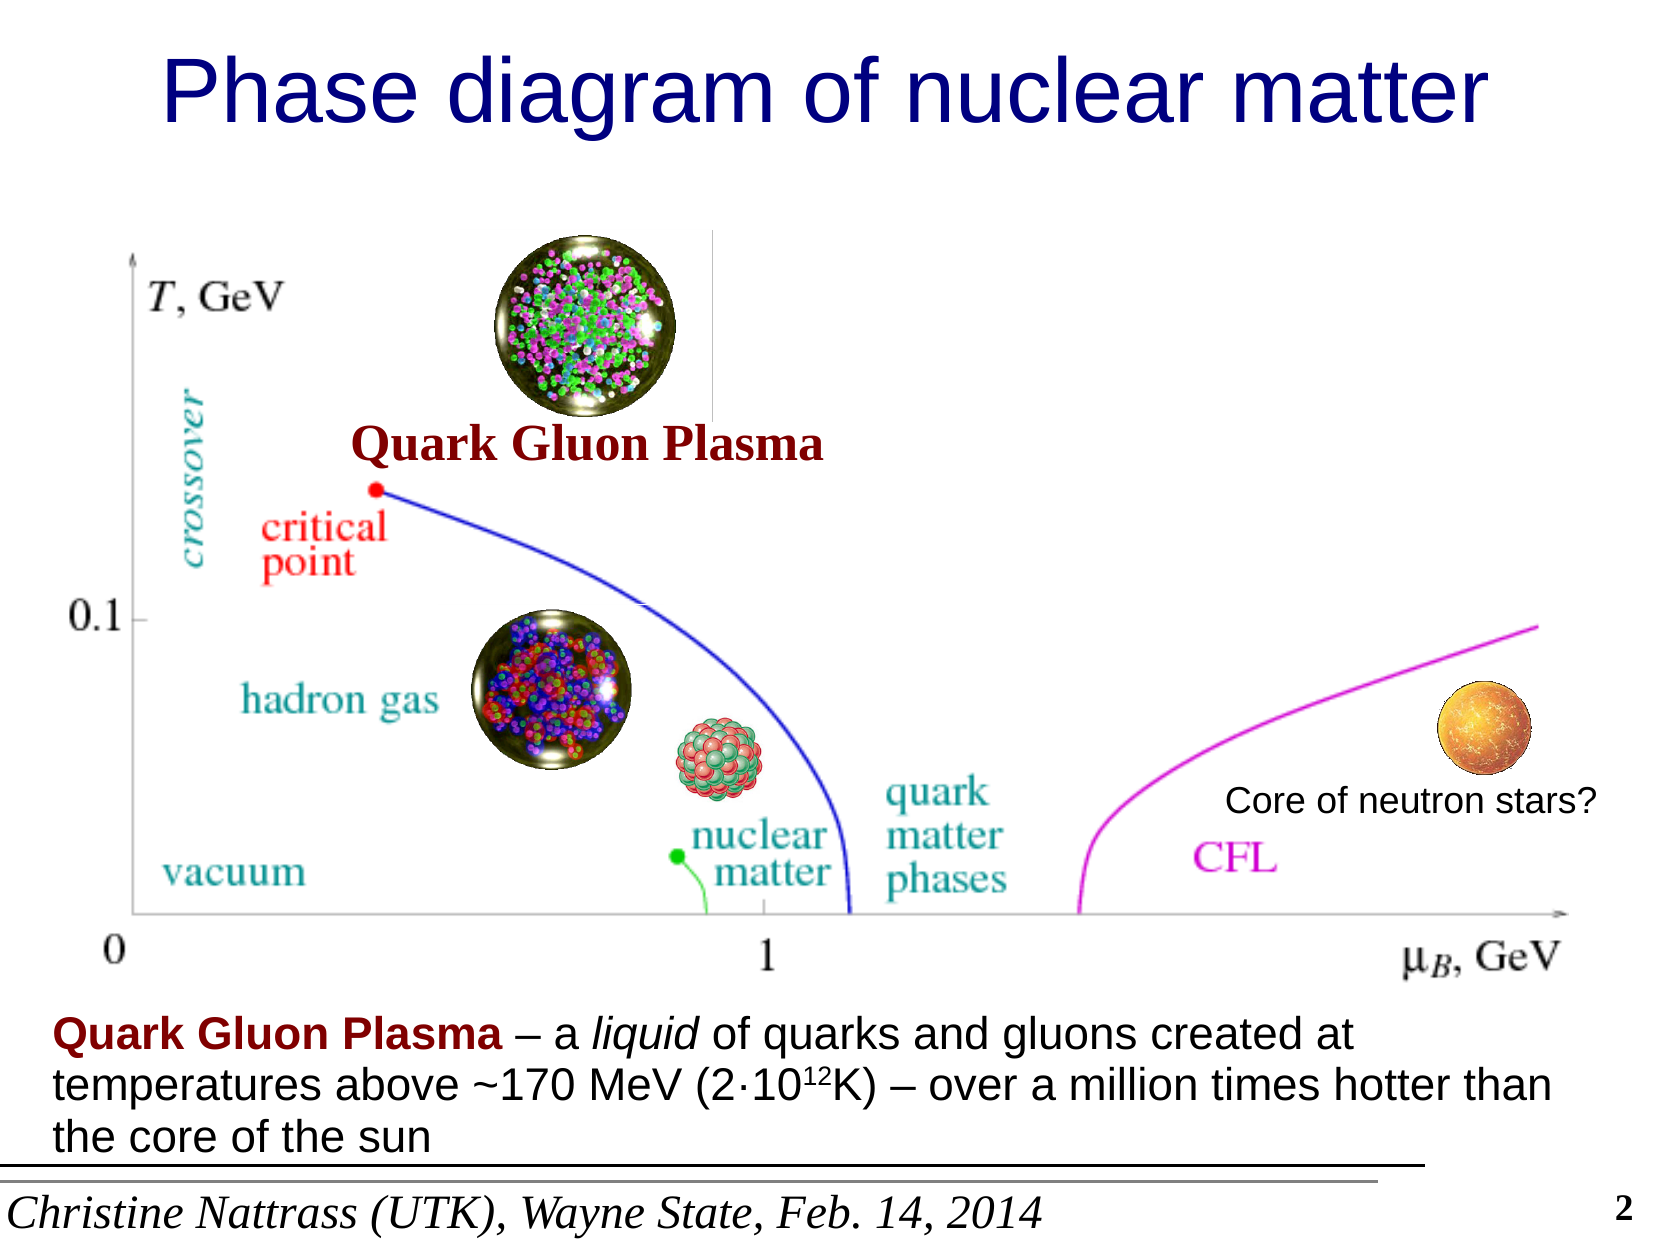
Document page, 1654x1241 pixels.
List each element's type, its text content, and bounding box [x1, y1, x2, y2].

picture [68, 229, 1569, 986]
title Phase diagram of nuclear matter [82, 25, 1571, 148]
text_box Quark Gluon Plasma – a liquid of quarks and gluons created at temperatures above ~170 MeV (2·1012K) – over a million times hotter than the core of the sun [37, 1000, 1613, 1171]
text_box Core of neutron stars? [1210, 772, 1613, 830]
text_box Quark Gluon Plasma [304, 406, 871, 480]
